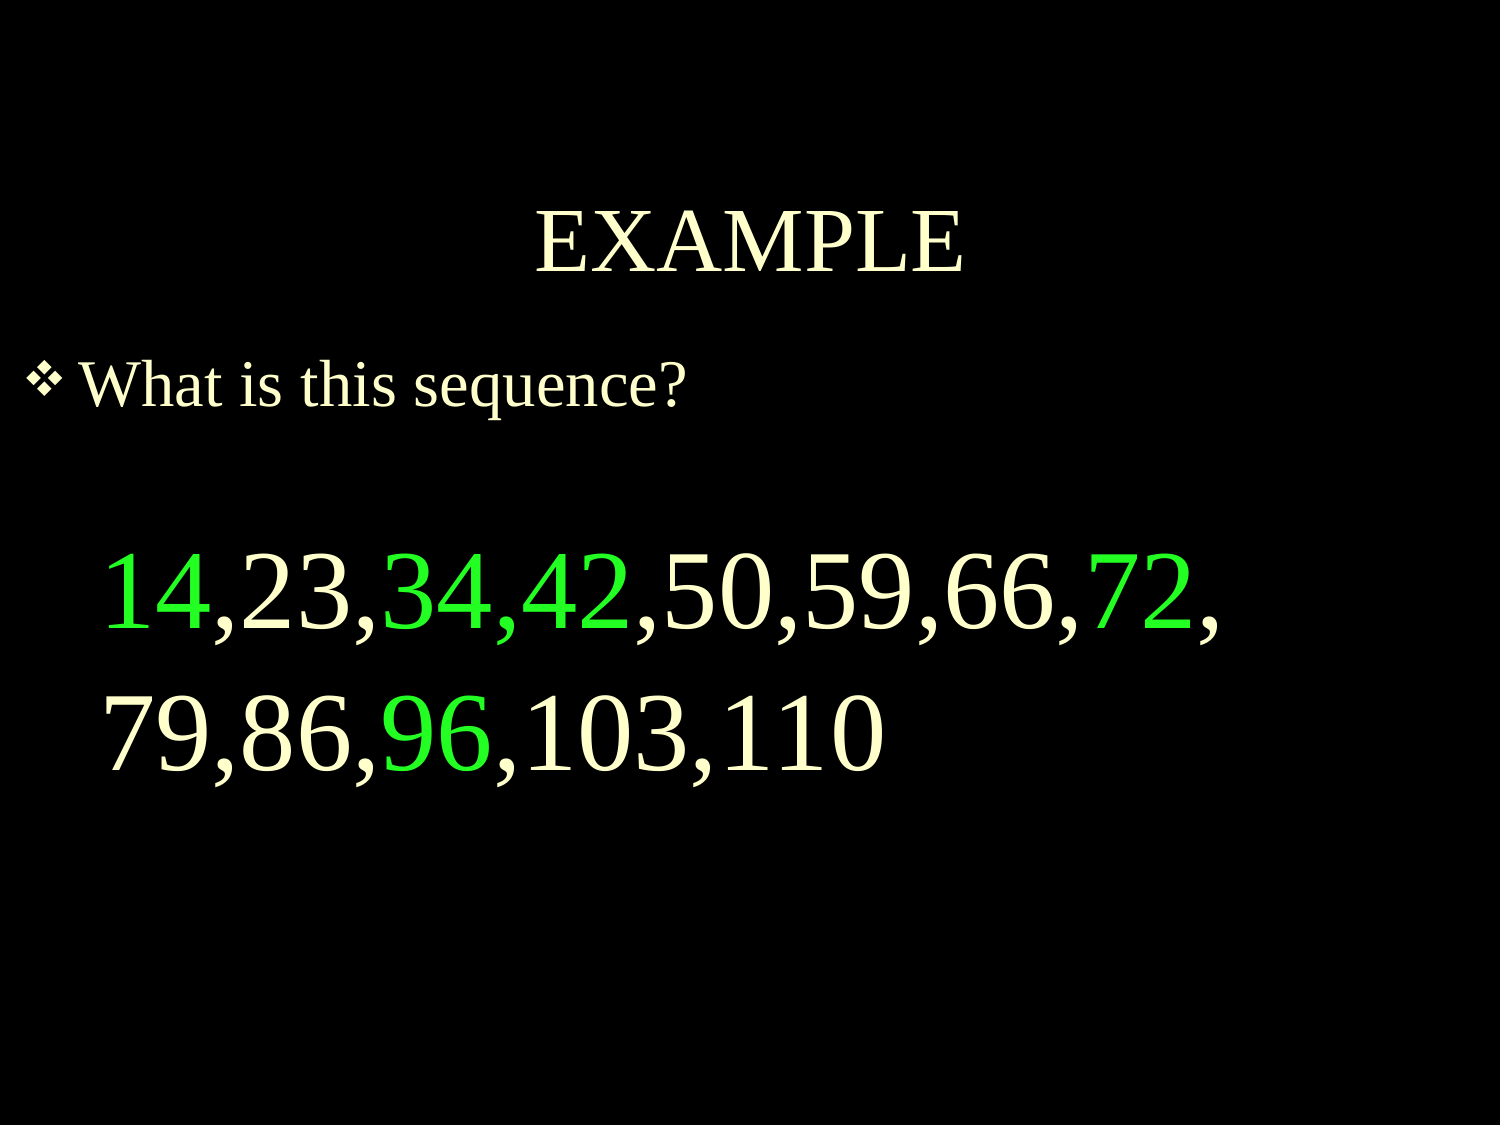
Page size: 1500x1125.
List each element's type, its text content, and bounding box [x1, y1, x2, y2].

list What is this sequence? 14,23,34,42,50,59,66,72, 79,86,96,103,110 [22, 347, 1482, 1075]
title EXAMPLE [22, 145, 1480, 336]
